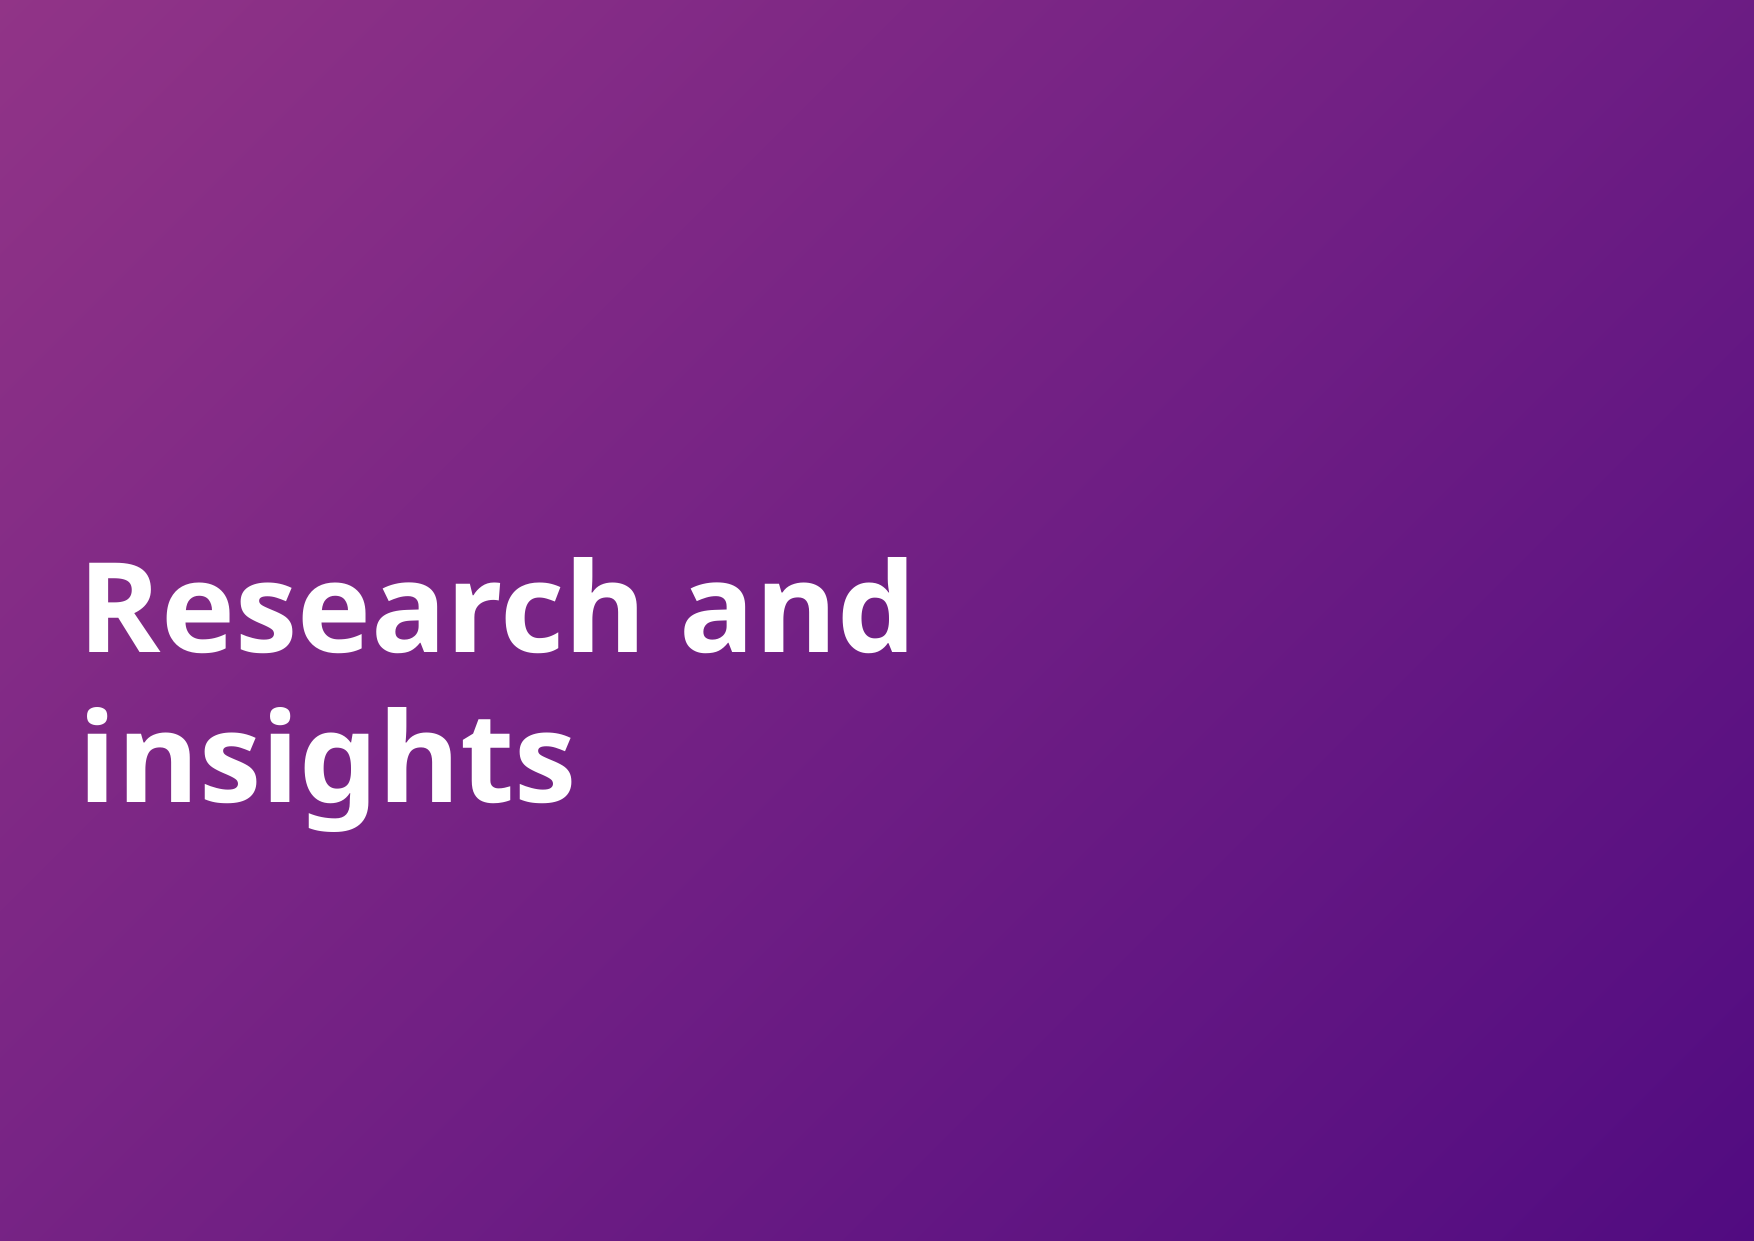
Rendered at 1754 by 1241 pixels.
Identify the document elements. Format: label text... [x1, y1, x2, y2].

title Research and insights [59, 179, 1108, 847]
text_box [0, 0, 1754, 1241]
